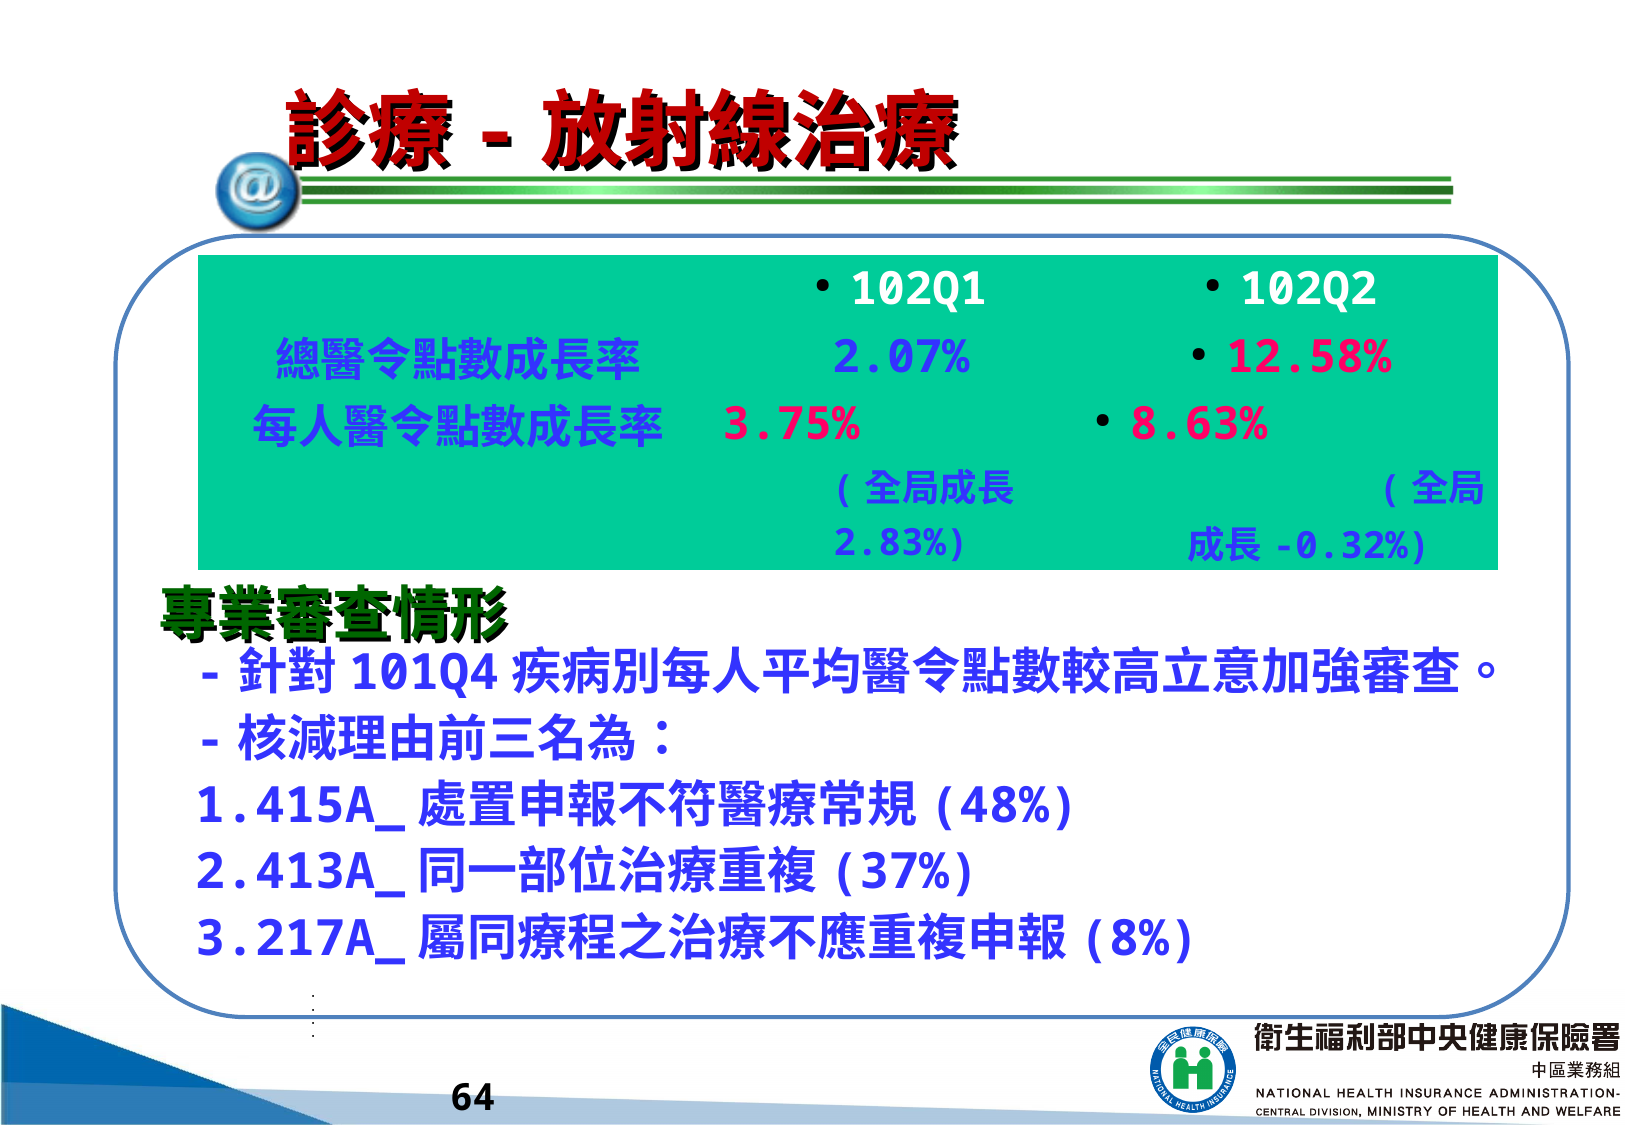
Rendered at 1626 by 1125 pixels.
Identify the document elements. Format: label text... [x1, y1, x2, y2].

table_header 102Q2 [1084, 255, 1498, 324]
text_box 專業審查情形 -針對101Q4疾病別每人平均醫令點數較高立意加強審查。 -核減理由前三名為： 1.415A_處置申報不符醫療常規(48%) 2.413A_同一部位治療重複(37%) 3.217A_屬同療程之治療不應重複申報(8%) [115, 235, 1569, 1018]
table_header [198, 255, 718, 324]
table_cell 總醫令點數成長率 [198, 324, 718, 390]
table_cell 8.63% (全局成長-0.32%) [1084, 390, 1498, 570]
table_cell 每人醫令點數成長率 [198, 390, 718, 570]
table_header 102Q1 [718, 255, 1084, 324]
text_box [268, 79, 1625, 268]
table_cell 12.58% [1084, 324, 1498, 390]
title 診療-放射線治療 [268, 32, 1440, 221]
table_cell 2.07% [718, 324, 1084, 390]
text_box [435, 1065, 815, 1125]
table_cell 3.75% (全局成長2.83%) [718, 390, 1084, 570]
